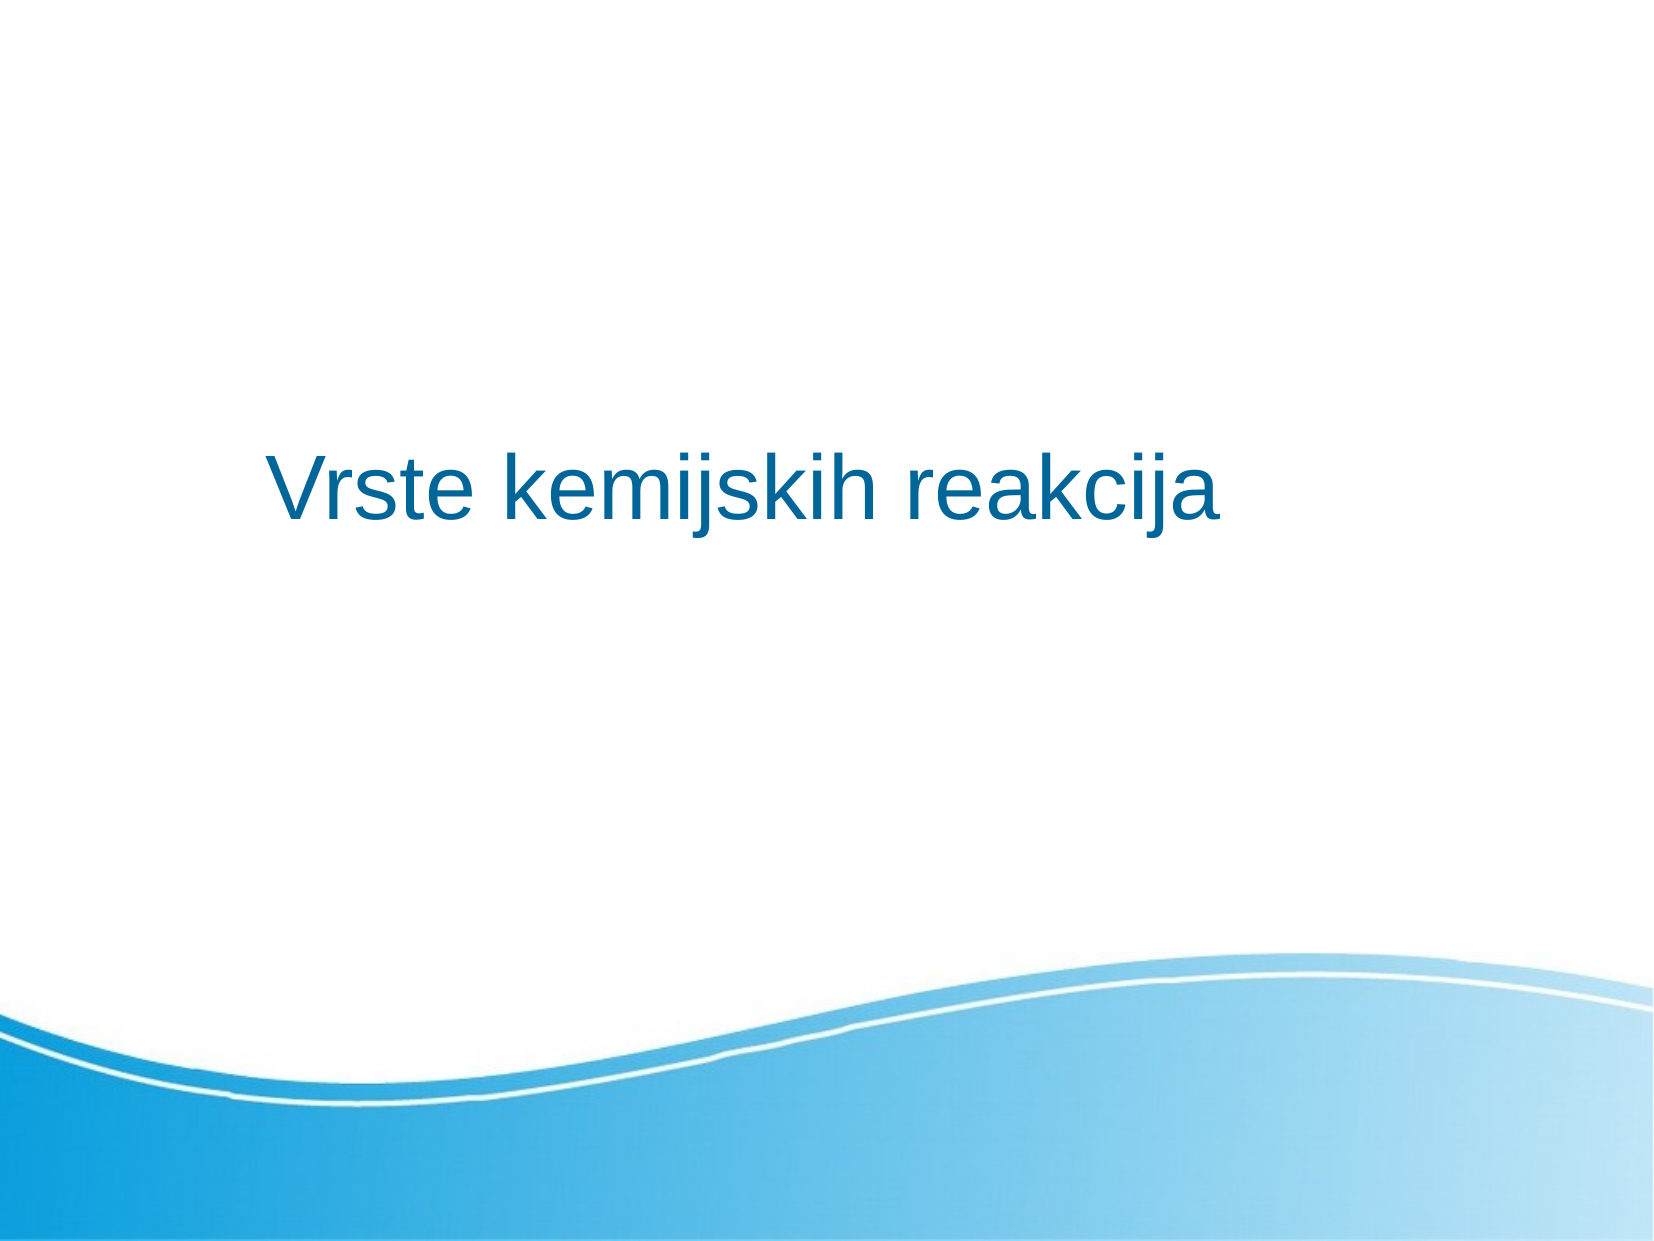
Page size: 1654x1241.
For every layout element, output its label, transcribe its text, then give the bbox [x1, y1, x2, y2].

title Vrste kemijskih reakcija [0, 384, 1489, 592]
picture [0, 952, 1654, 1241]
